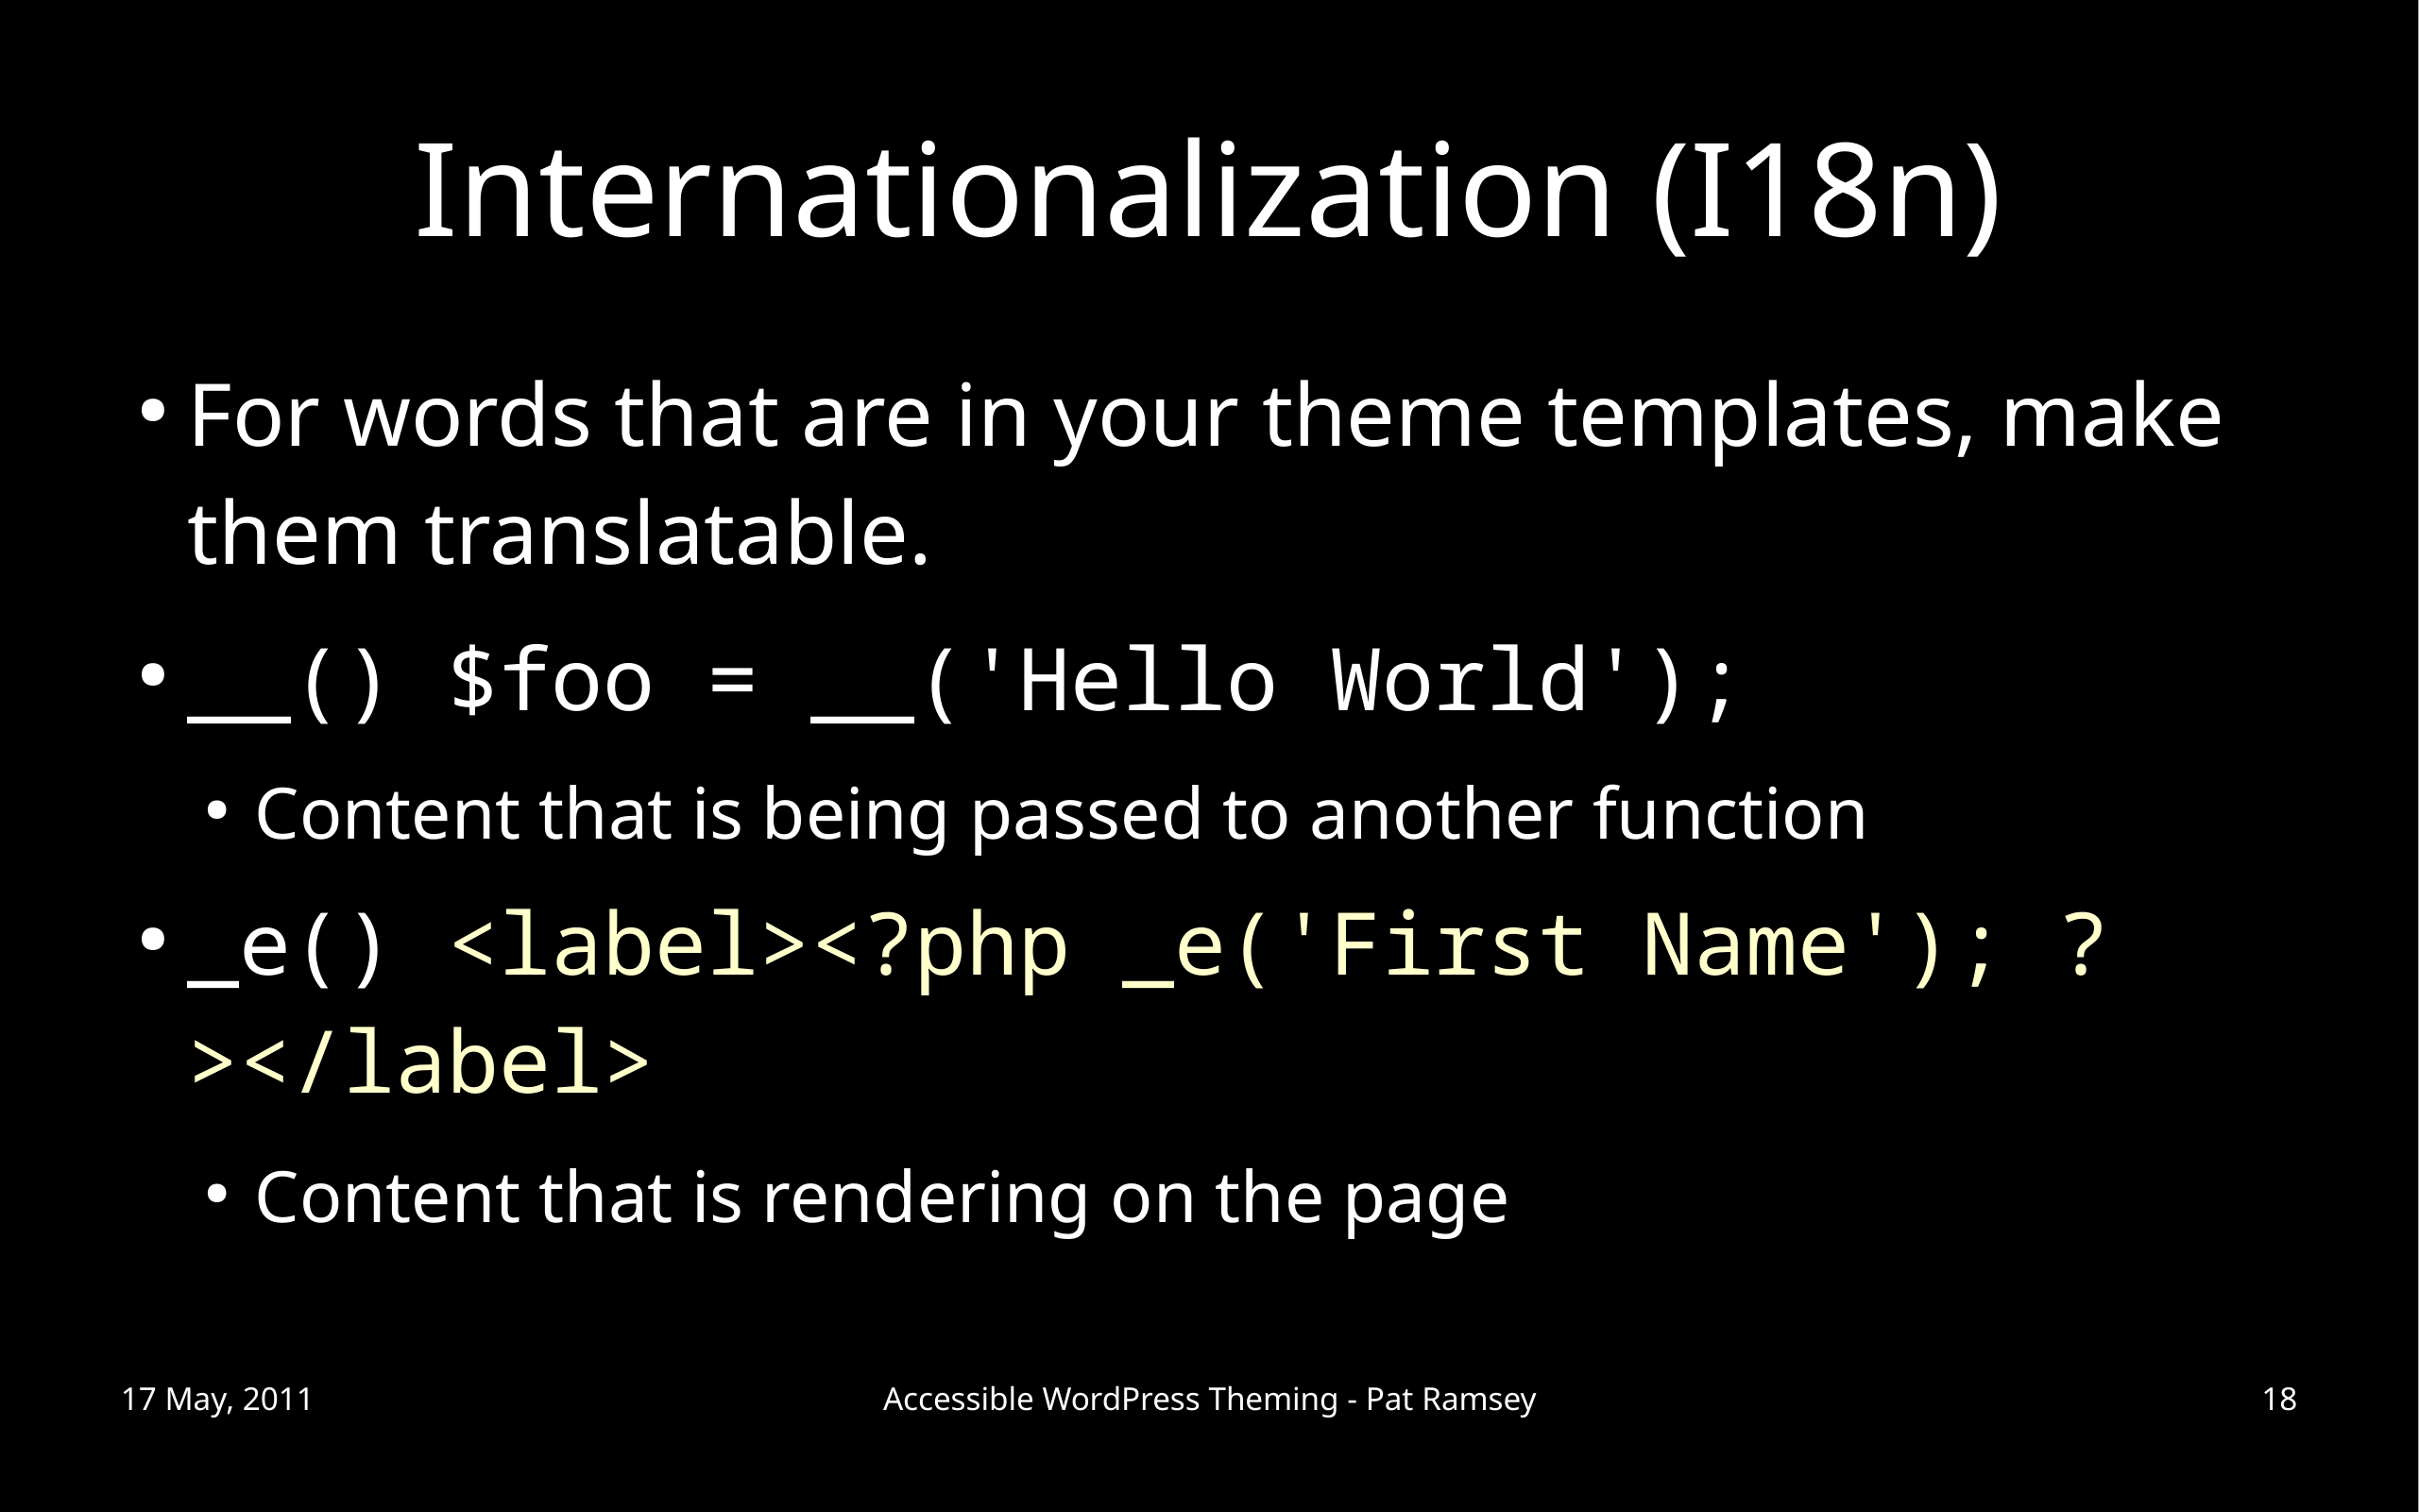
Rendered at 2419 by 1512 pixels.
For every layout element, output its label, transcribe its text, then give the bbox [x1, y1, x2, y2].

list For words that are in your theme templates, make them translatable. __() $foo = __('Hello World'); Content that is being passed to another function _e() <label><?php _e('First Name'); ?></label> Content that is rendering on the page [120, 353, 2298, 1351]
title Internationalization (I18n) [120, 69, 2298, 304]
